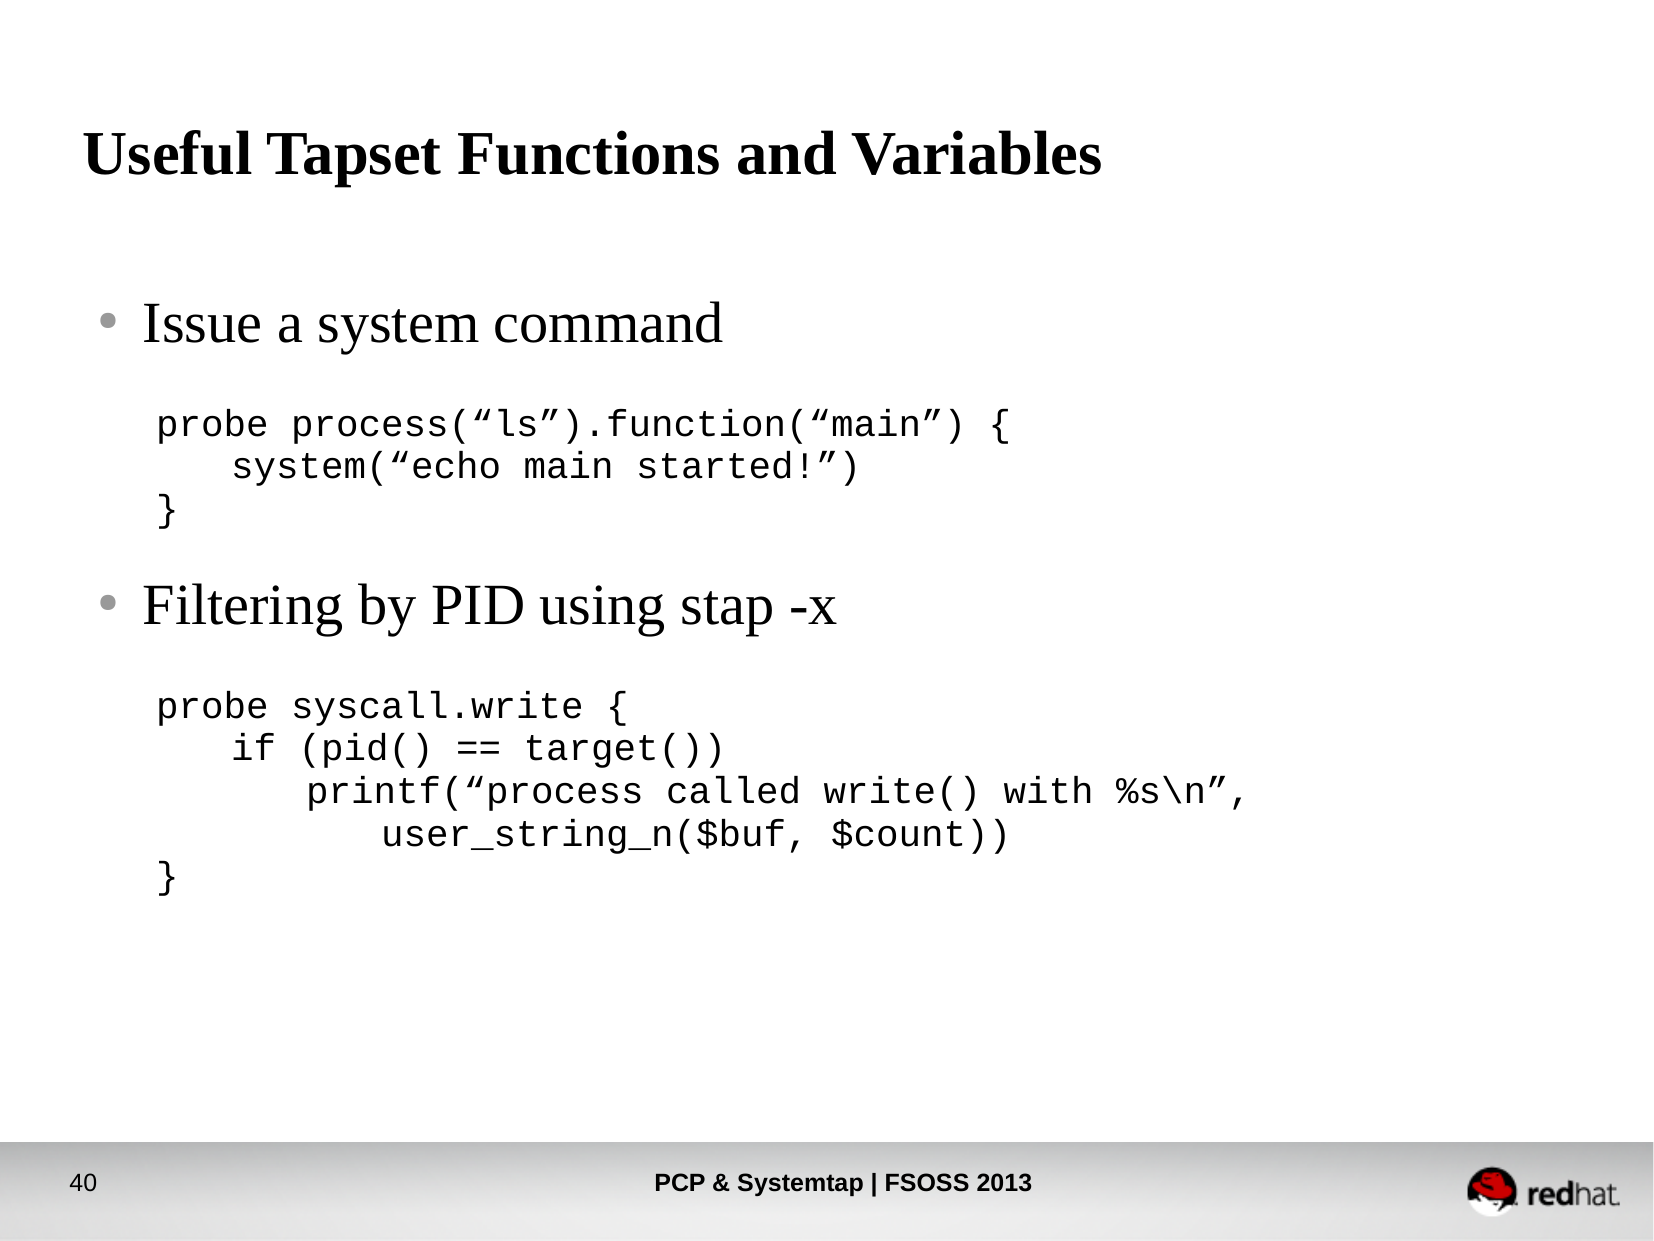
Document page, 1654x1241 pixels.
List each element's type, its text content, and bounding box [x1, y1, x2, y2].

title Useful Tapset Functions and Variables [82, 49, 1571, 257]
picture [0, 1142, 1654, 1241]
list Issue a system command Filtering by PID using stap -x [82, 290, 1571, 995]
text_box probe process(“ls”).function(“main”) { system(“echo main started!”) } [141, 397, 1654, 540]
text_box probe syscall.write { if (pid() == target()) printf(“process called write() with %s\n”, user_string_n($buf, $count)) } [141, 679, 1654, 908]
